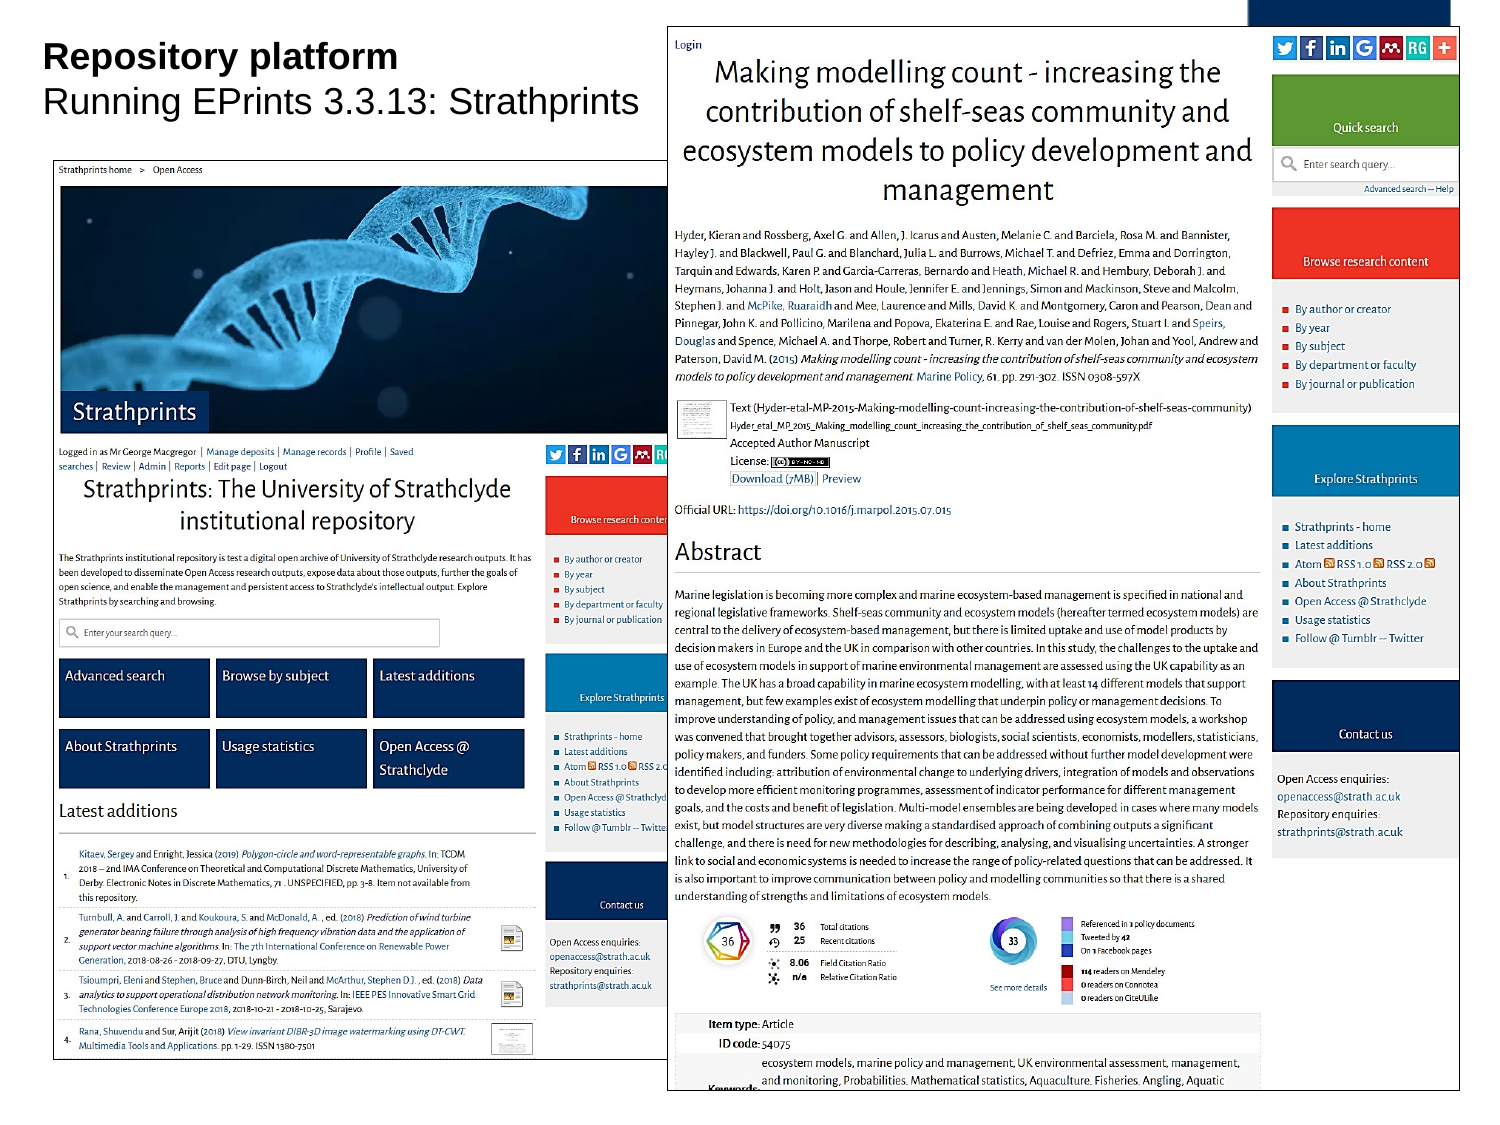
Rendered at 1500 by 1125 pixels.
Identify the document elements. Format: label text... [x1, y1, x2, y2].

picture [1328, 474, 1339, 485]
picture [1357, 474, 1404, 485]
picture [53, 26, 1459, 1090]
text_box Repository platform Running EPrints 3.3.13: Strathprints [28, 25, 655, 130]
picture [1407, 476, 1416, 482]
picture [1340, 477, 1353, 482]
